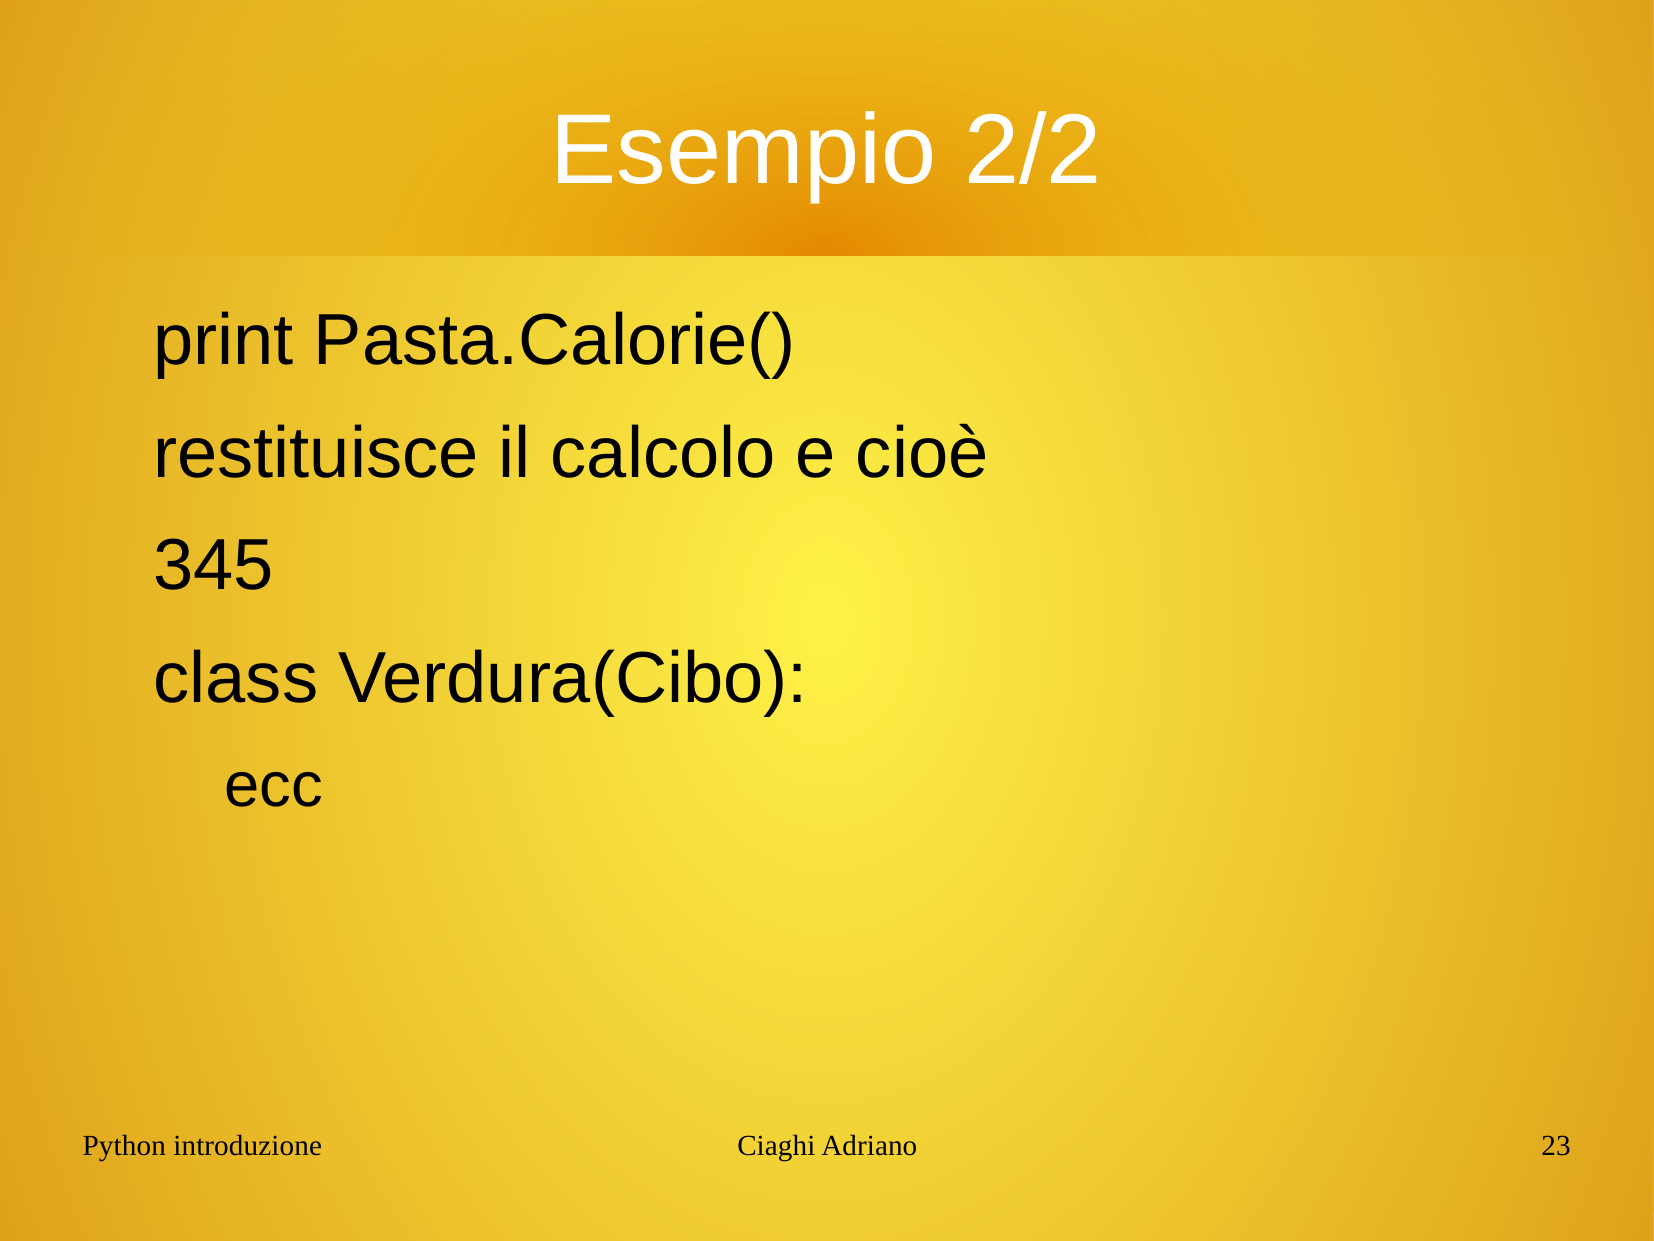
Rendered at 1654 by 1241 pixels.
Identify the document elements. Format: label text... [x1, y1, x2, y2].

title Esempio 2/2 [82, 47, 1571, 252]
list print Pasta.Calorie() restituisce il calcolo e cioè 345 class Verdura(Cibo): ecc [82, 299, 1571, 1019]
